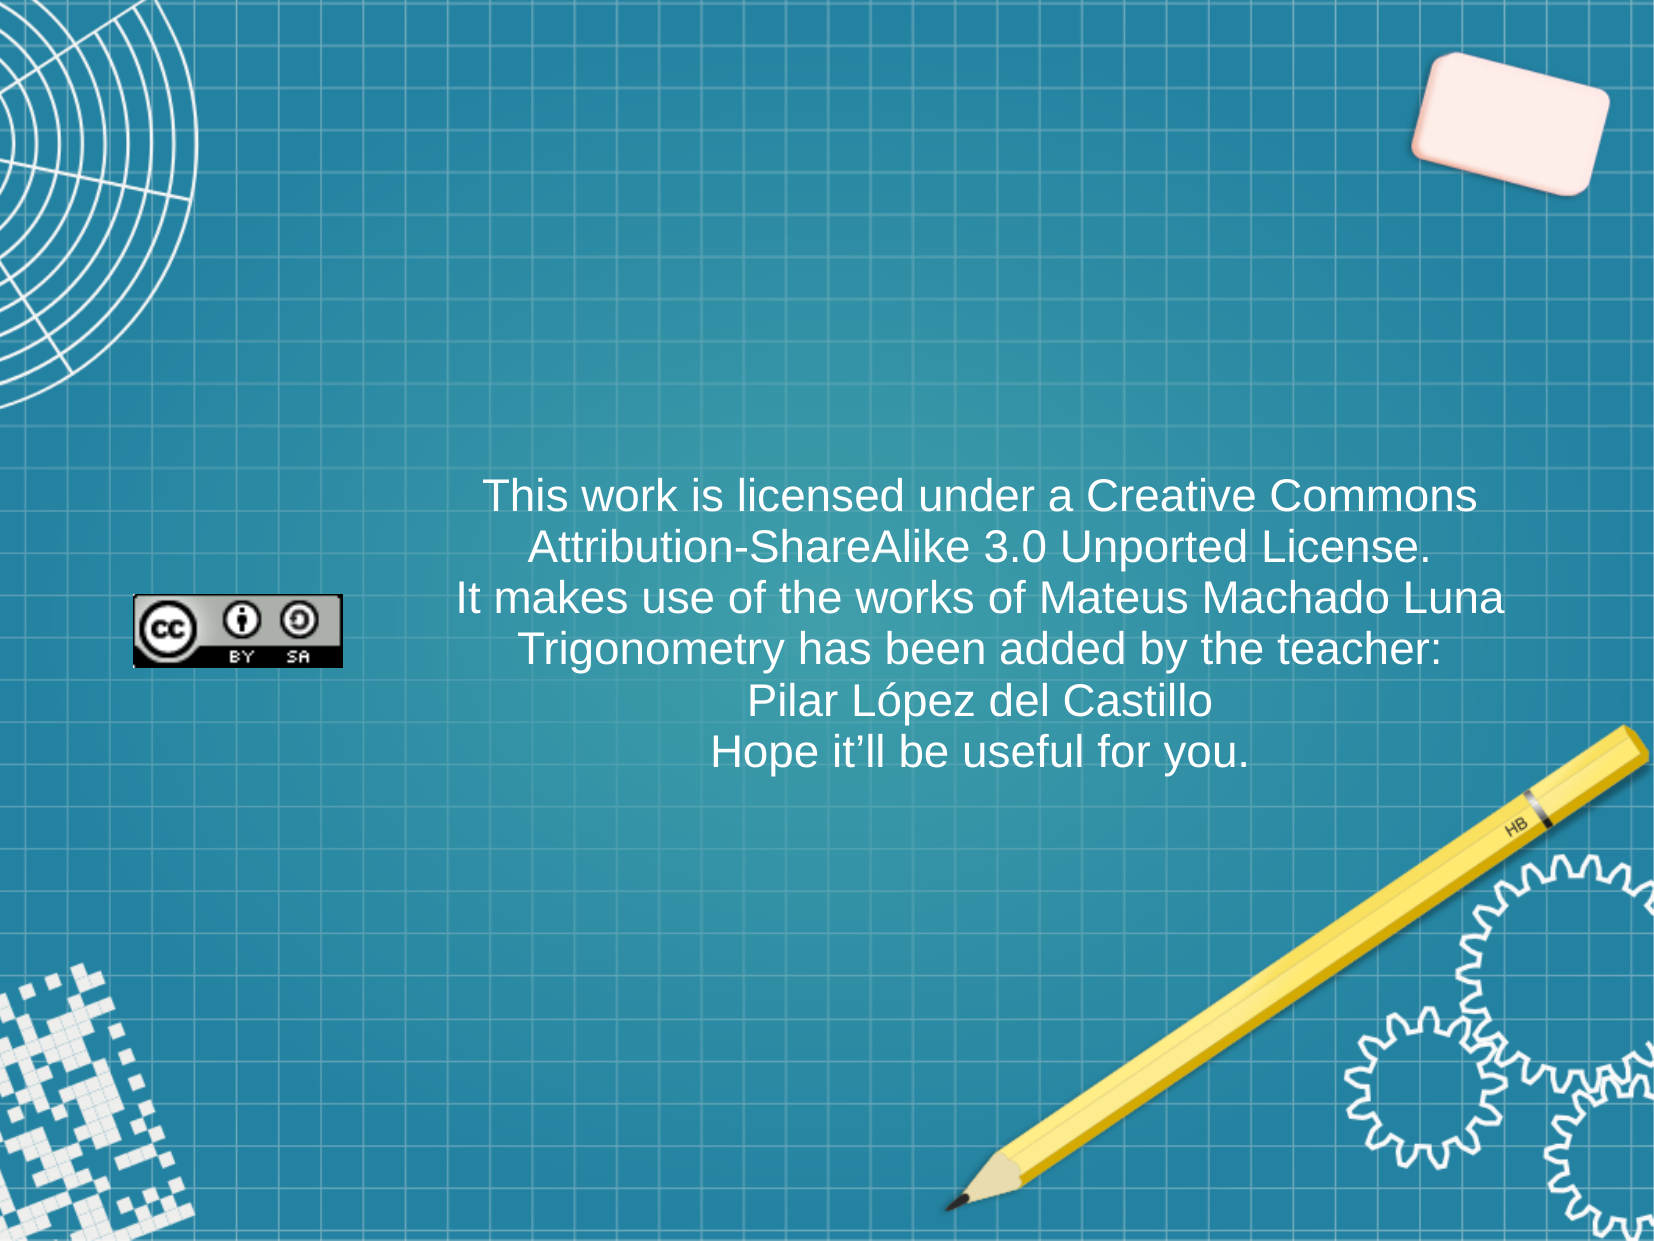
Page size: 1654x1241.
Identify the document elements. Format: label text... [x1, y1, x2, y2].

title This work is licensed under a Creative Commons Attribution-ShareAlike 3.0 Unported License. It makes use of the works of Mateus Machado Luna Trigonometry has been added by the teacher: Pilar López del Castillo Hope it’ll be useful for you. [389, 469, 1571, 778]
picture [0, 0, 1654, 1241]
